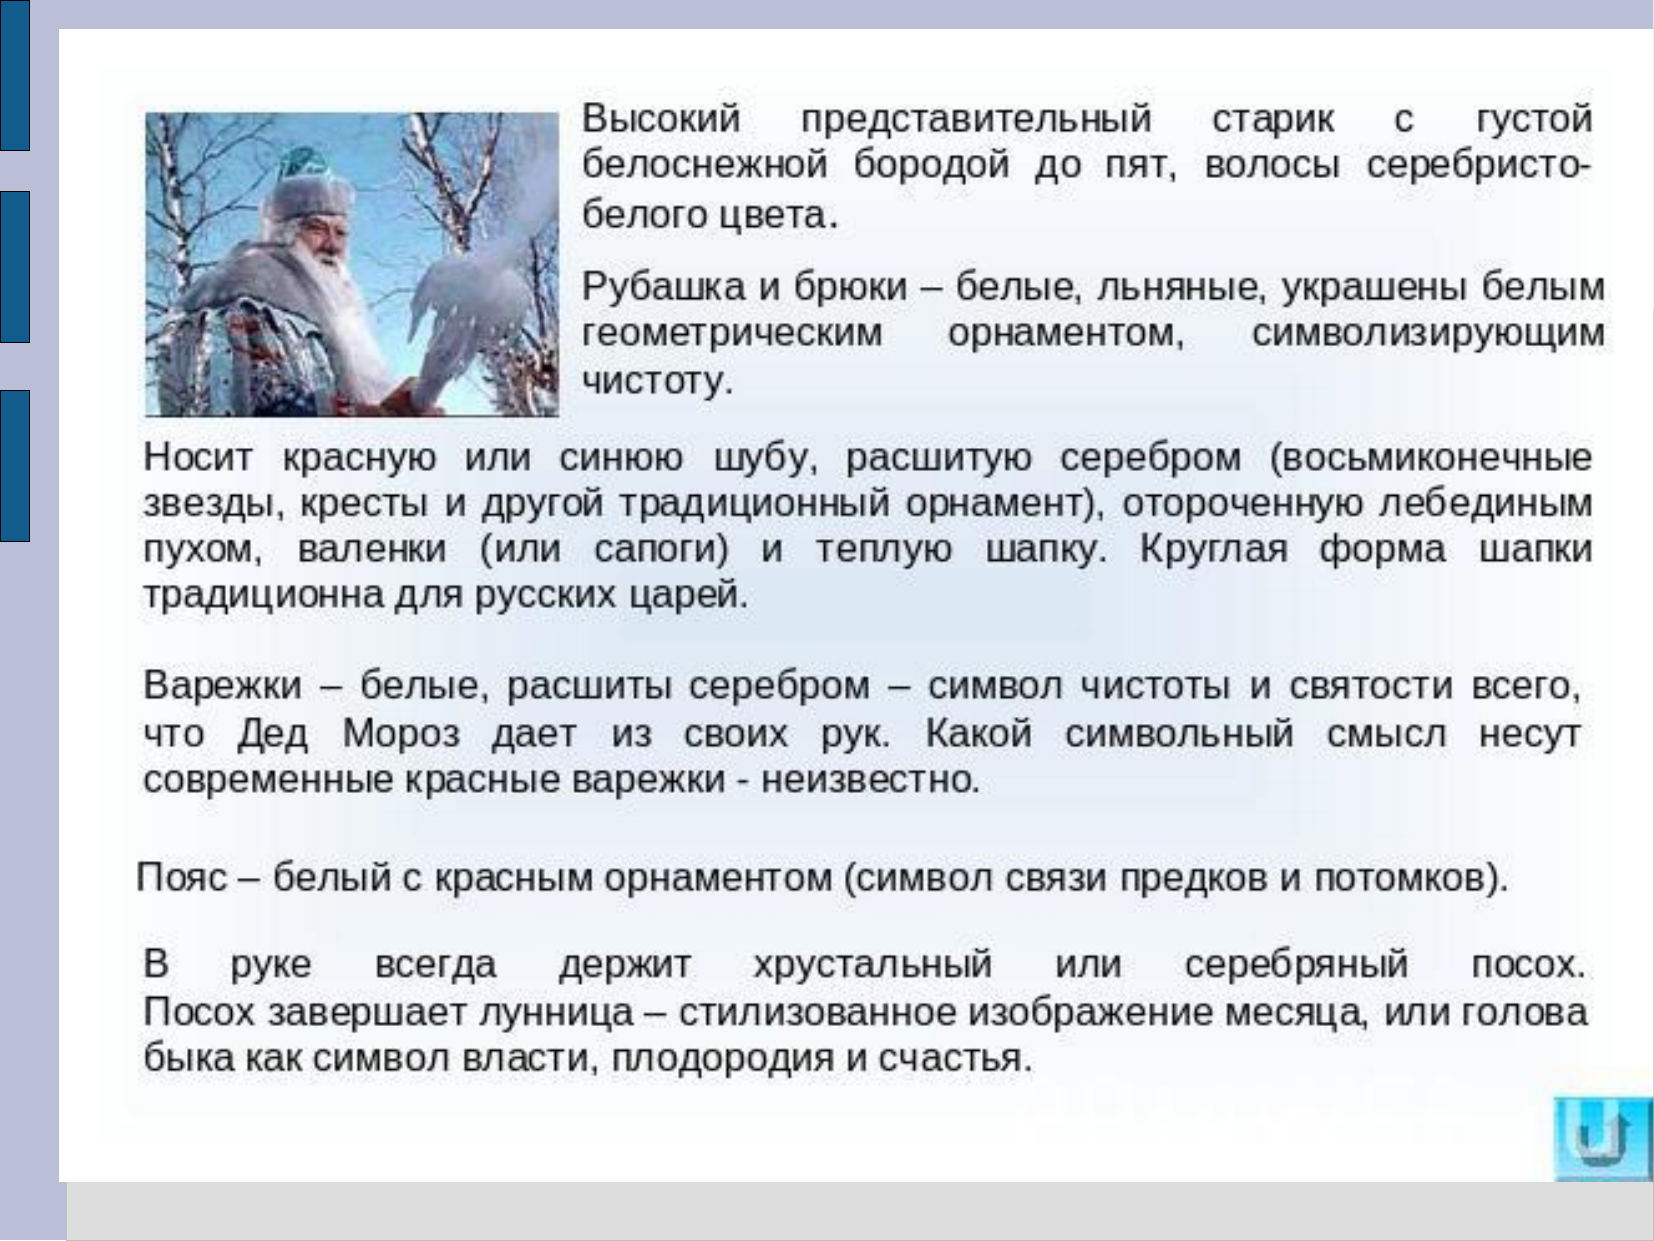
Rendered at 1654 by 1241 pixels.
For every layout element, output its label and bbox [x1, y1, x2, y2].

picture [59, 29, 1654, 1182]
